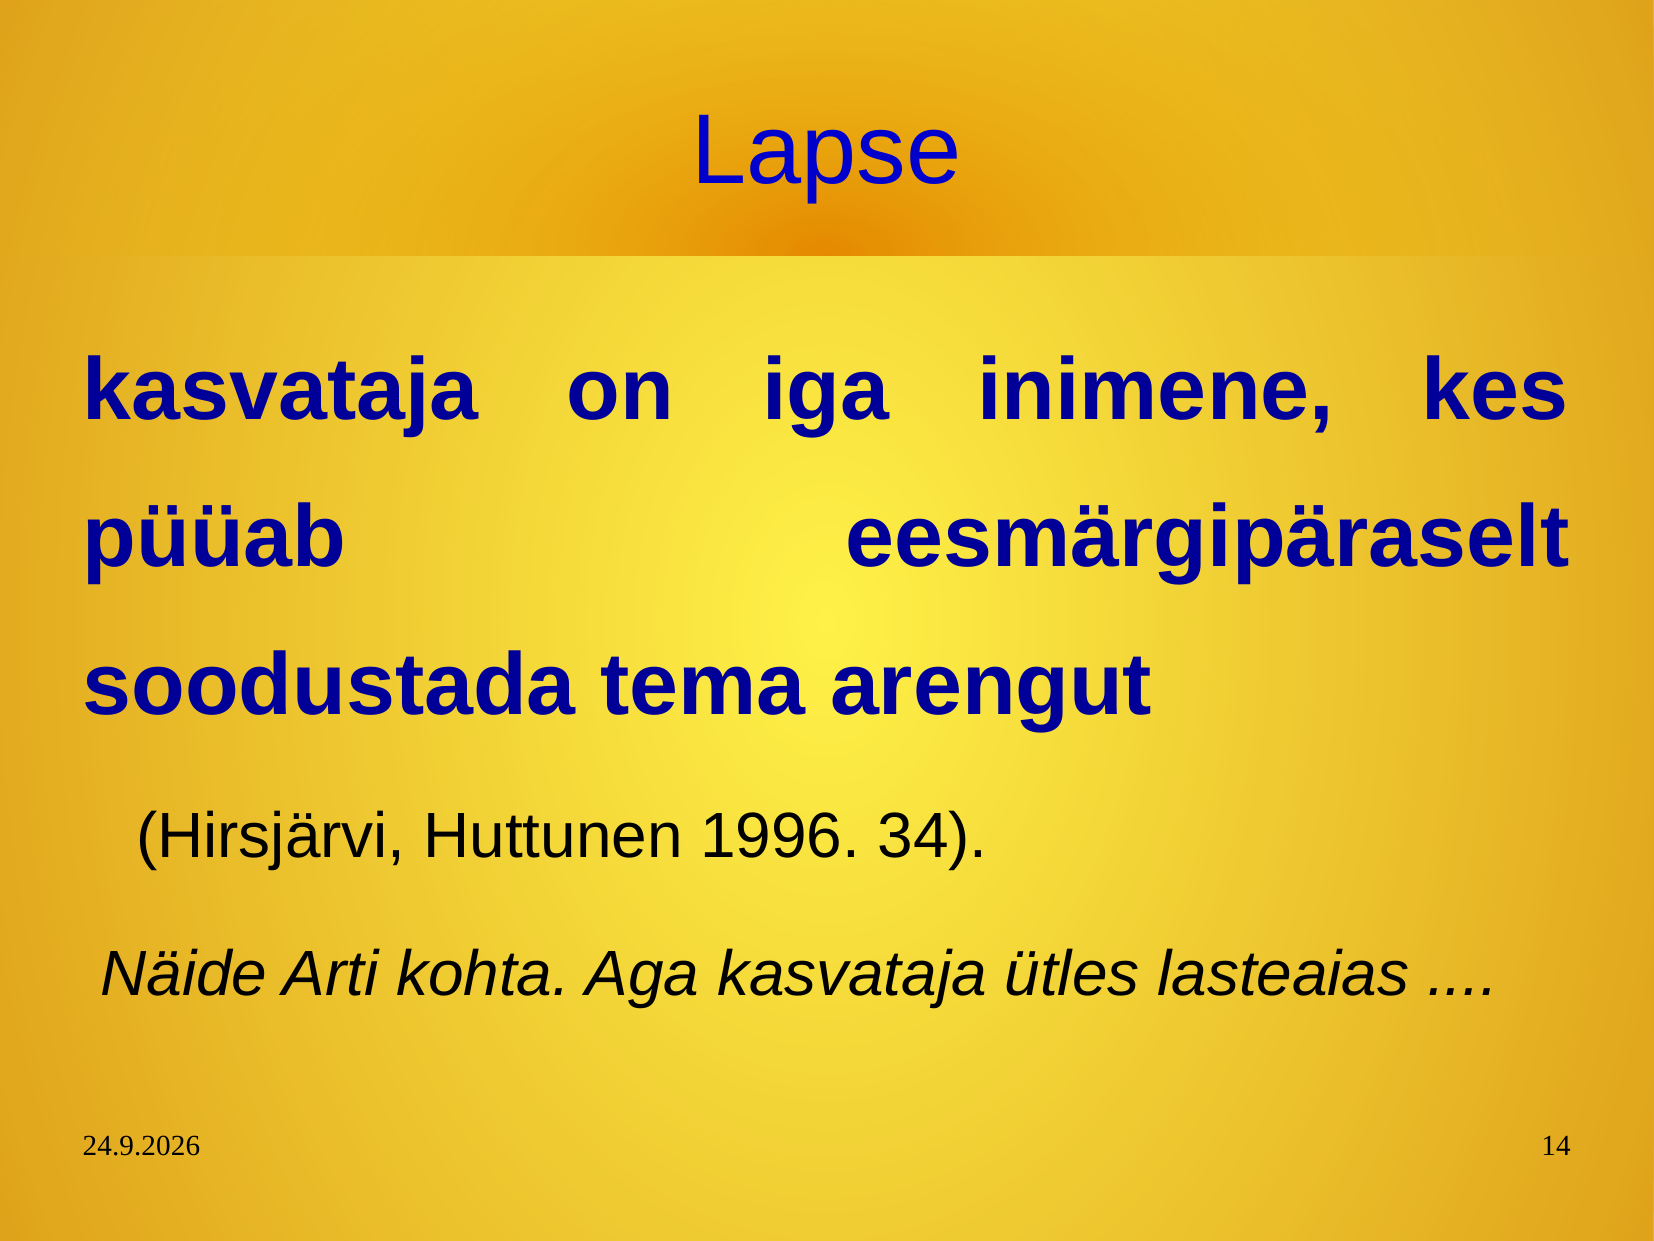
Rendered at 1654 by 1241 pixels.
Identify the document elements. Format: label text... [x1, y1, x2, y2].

title Lapse [82, 47, 1571, 252]
list kasvataja on iga inimene, kes püüab eesmärgipäraselt soodustada tema arengut (Hirsjärvi, Huttunen 1996. 34). Näide Arti kohta. Aga kasvataja ütles lasteaias .... [82, 290, 1571, 1010]
